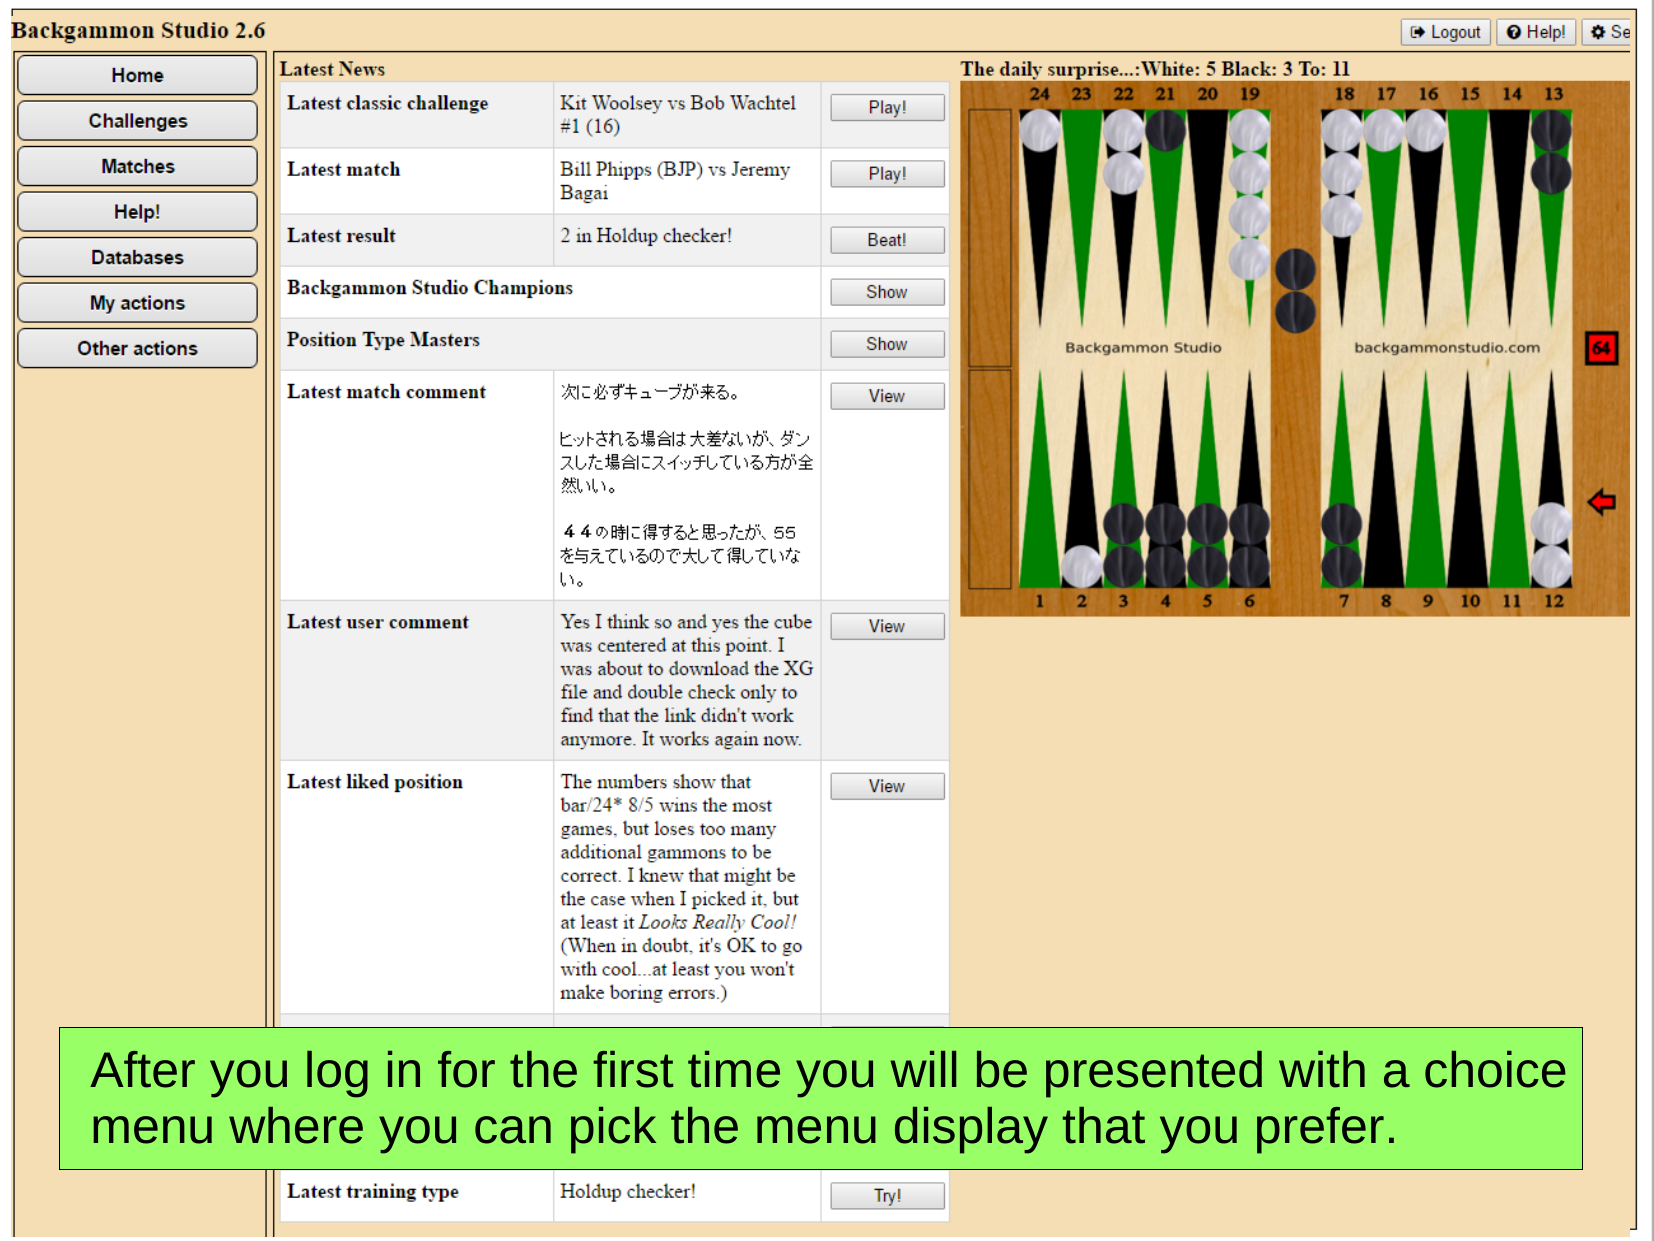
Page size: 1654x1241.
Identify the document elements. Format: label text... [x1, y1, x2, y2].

picture [0, 0, 1654, 1241]
text_box After you log in for the first time you will be presented with a choice menu where you can pick the menu display that you prefer. [59, 1027, 1583, 1170]
